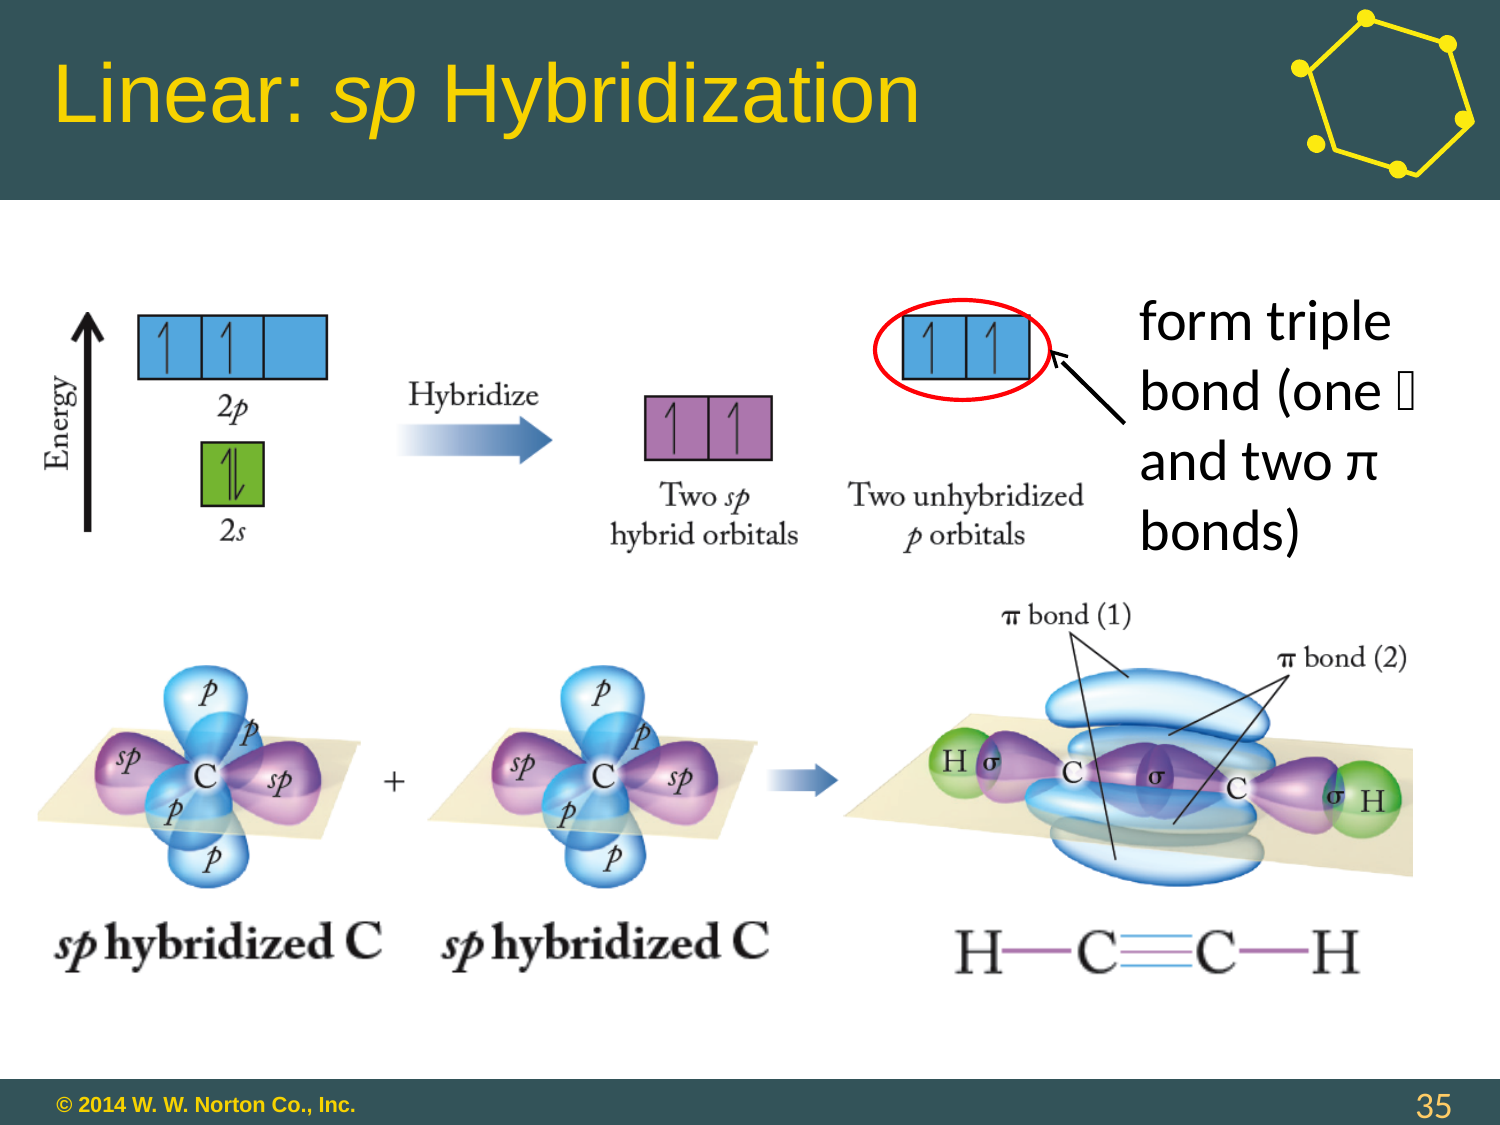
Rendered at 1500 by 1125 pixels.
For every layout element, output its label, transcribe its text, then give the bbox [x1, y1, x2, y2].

picture [50, 916, 388, 975]
picture [764, 600, 1425, 900]
slide_number <number> [1400, 1073, 1475, 1125]
picture [37, 665, 763, 900]
text_box form triple bond (one  and two π bonds) [1125, 274, 1450, 570]
picture [878, 312, 1047, 397]
picture [951, 924, 1363, 988]
picture [437, 916, 775, 975]
picture [37, 312, 1089, 557]
title Linear: sp Hybridization [37, 1, 1118, 177]
